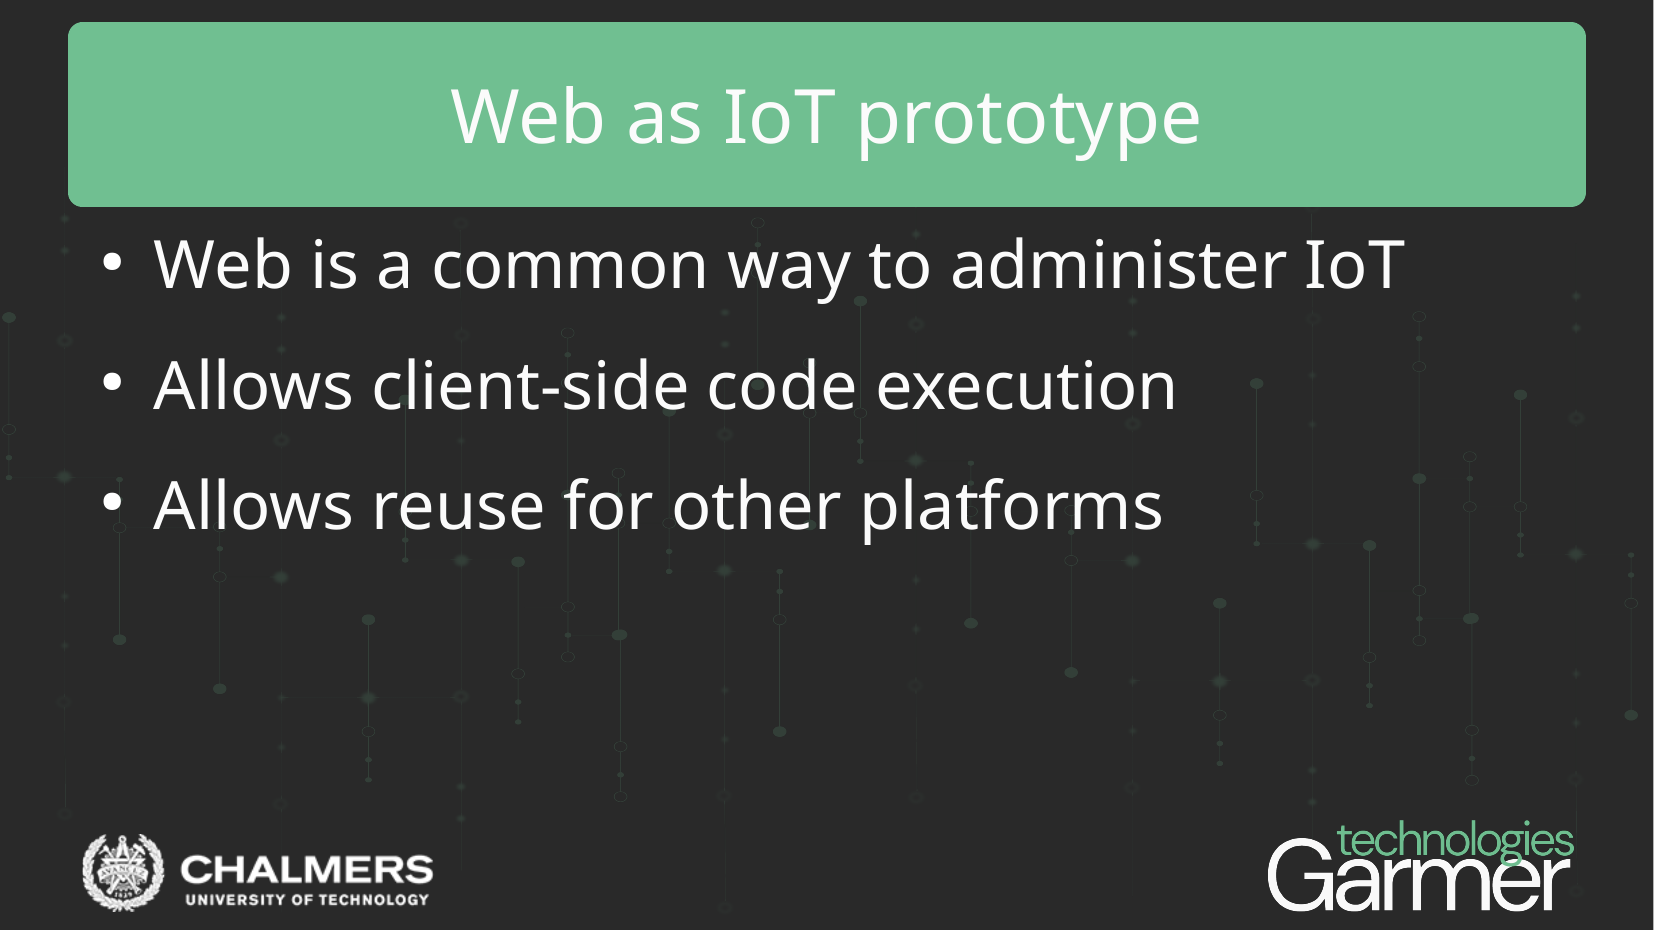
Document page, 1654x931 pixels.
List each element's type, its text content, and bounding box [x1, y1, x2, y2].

list Web is a common way to administer IoT Allows client-side code execution Allows reuse for other platforms [82, 217, 1571, 758]
picture [1246, 807, 1607, 912]
title Web as IoT prototype [82, 37, 1571, 193]
picture [82, 834, 443, 912]
